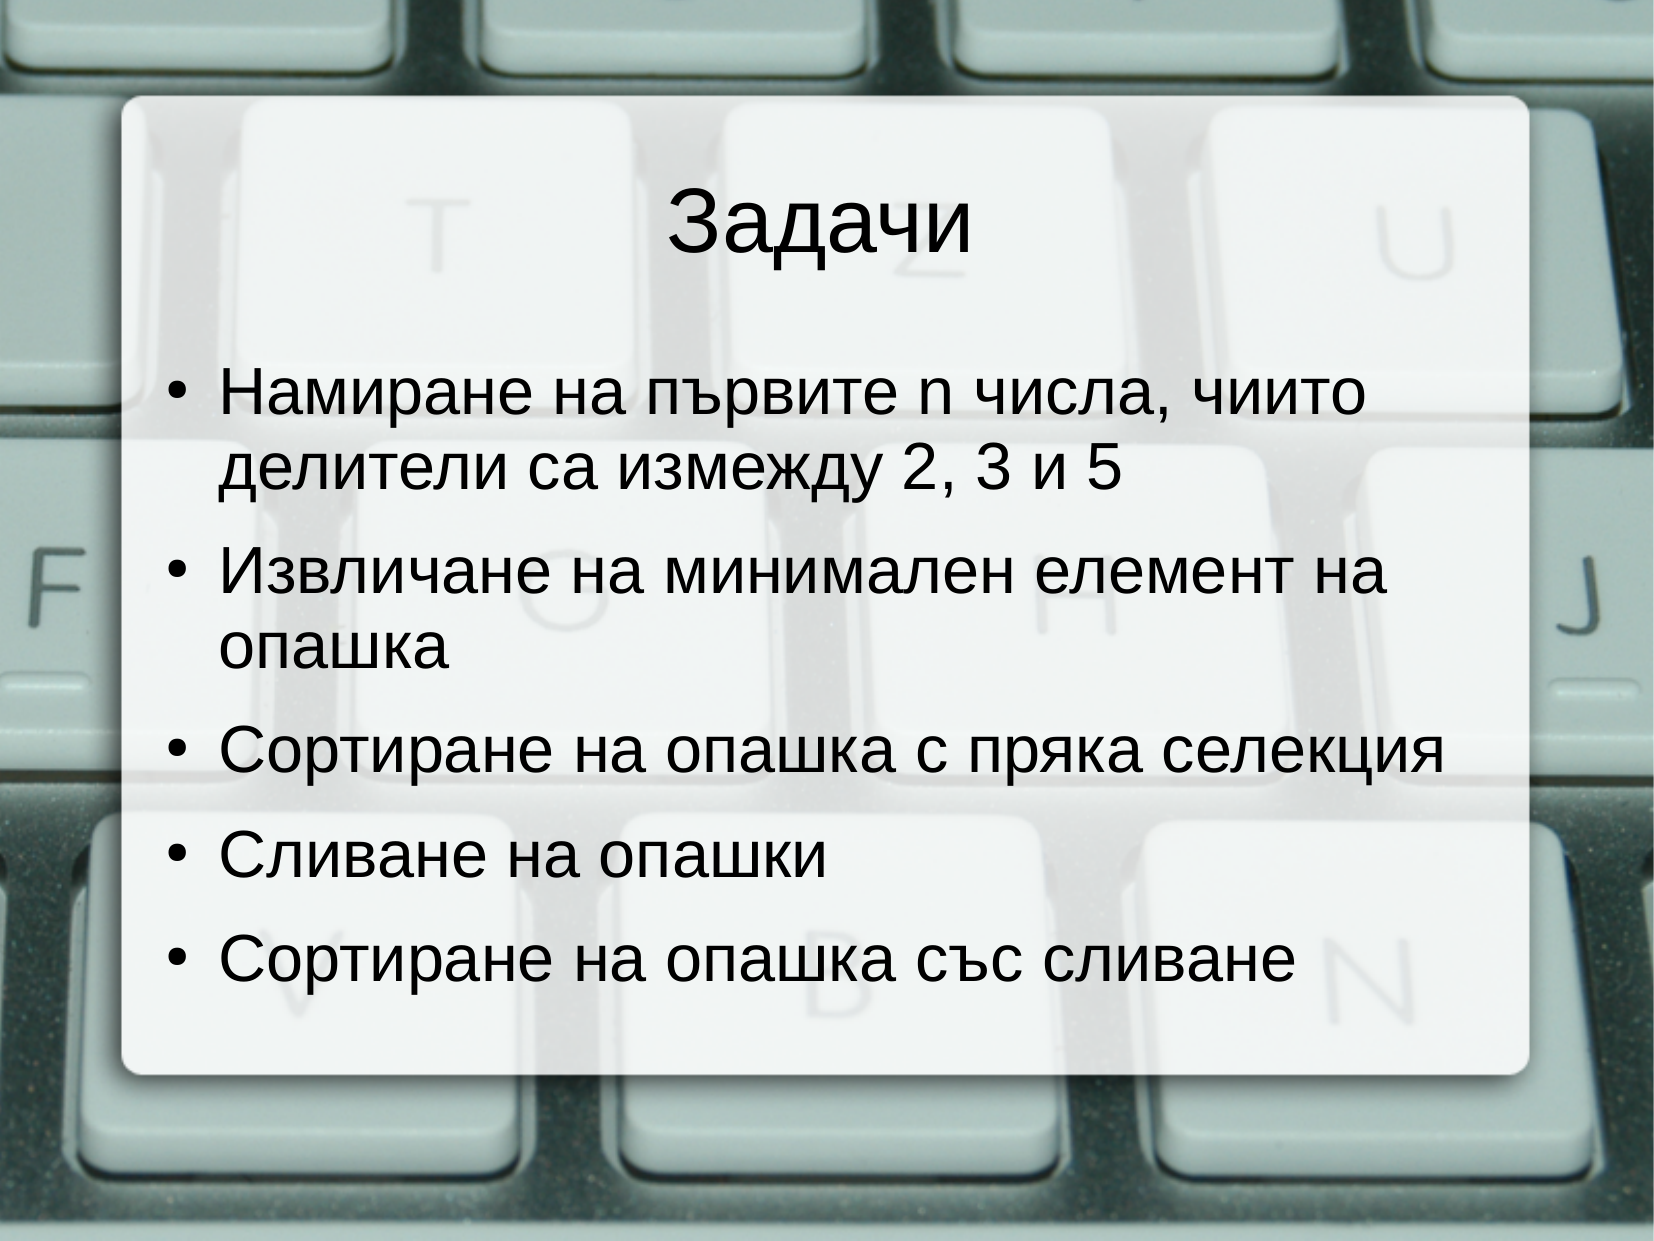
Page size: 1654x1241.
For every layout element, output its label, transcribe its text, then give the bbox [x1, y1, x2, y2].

list Намиране на първите n числа, чиито делители са измежду 2, 3 и 5 Извличане на минимален елемент на опашка Сортиране на опашка с пряка селекция Сливане на опашки Сортиране на опашка със сливане [147, 354, 1506, 1074]
title Задачи [135, 117, 1506, 325]
picture [0, 0, 1654, 1241]
